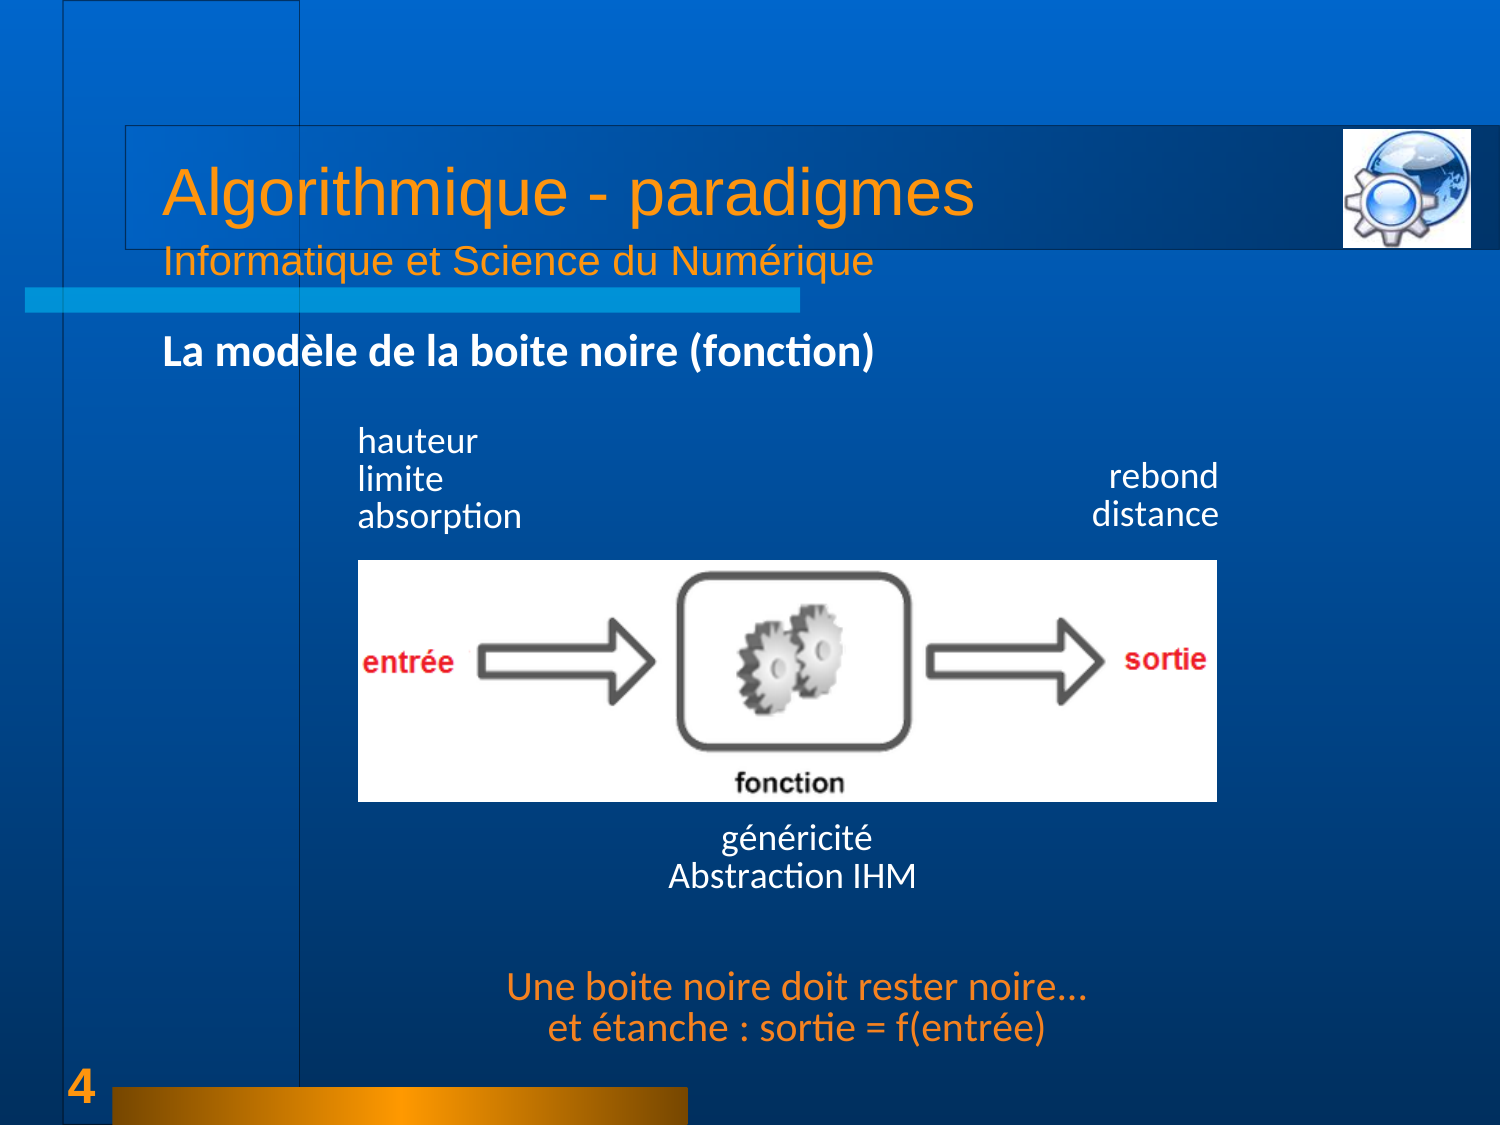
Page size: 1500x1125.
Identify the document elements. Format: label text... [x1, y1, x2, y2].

text_box La modèle de la boite noire (fonction) Une boite noire doit rester noire... et étanche : sortie = f(entrée) [147, 324, 1447, 1102]
picture [1343, 129, 1471, 248]
